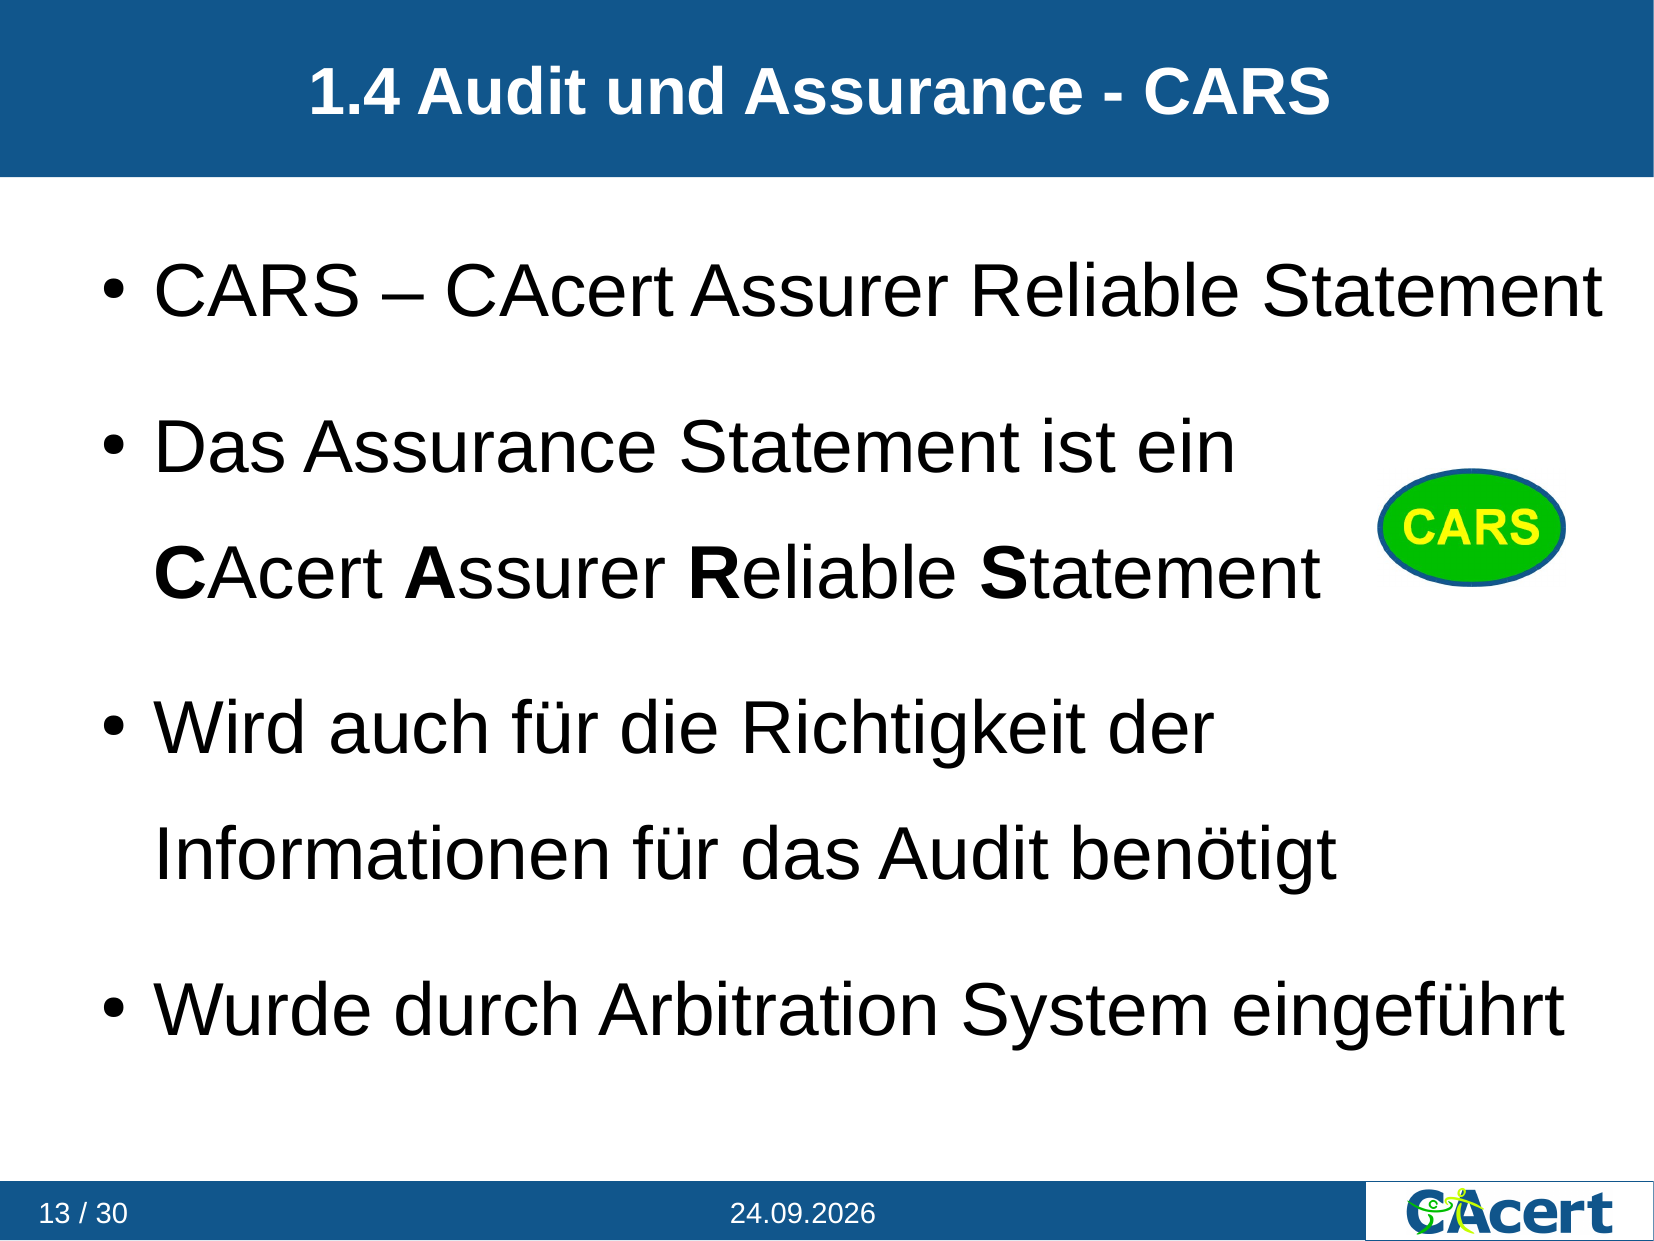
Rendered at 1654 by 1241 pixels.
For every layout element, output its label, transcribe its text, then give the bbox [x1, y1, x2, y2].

title 1.4 Audit und Assurance - CARS [76, 17, 1565, 166]
picture [1377, 468, 1566, 587]
picture [1406, 1187, 1613, 1235]
list CARS – CAcert Assurer Reliable Statement Das Assurance Statement ist ein CAcert Assurer Reliable Statement Wird auch für die Richtigkeit der Informationen für das Audit benötigt Wurde durch Arbitration System eingeführt [82, 206, 1625, 1065]
